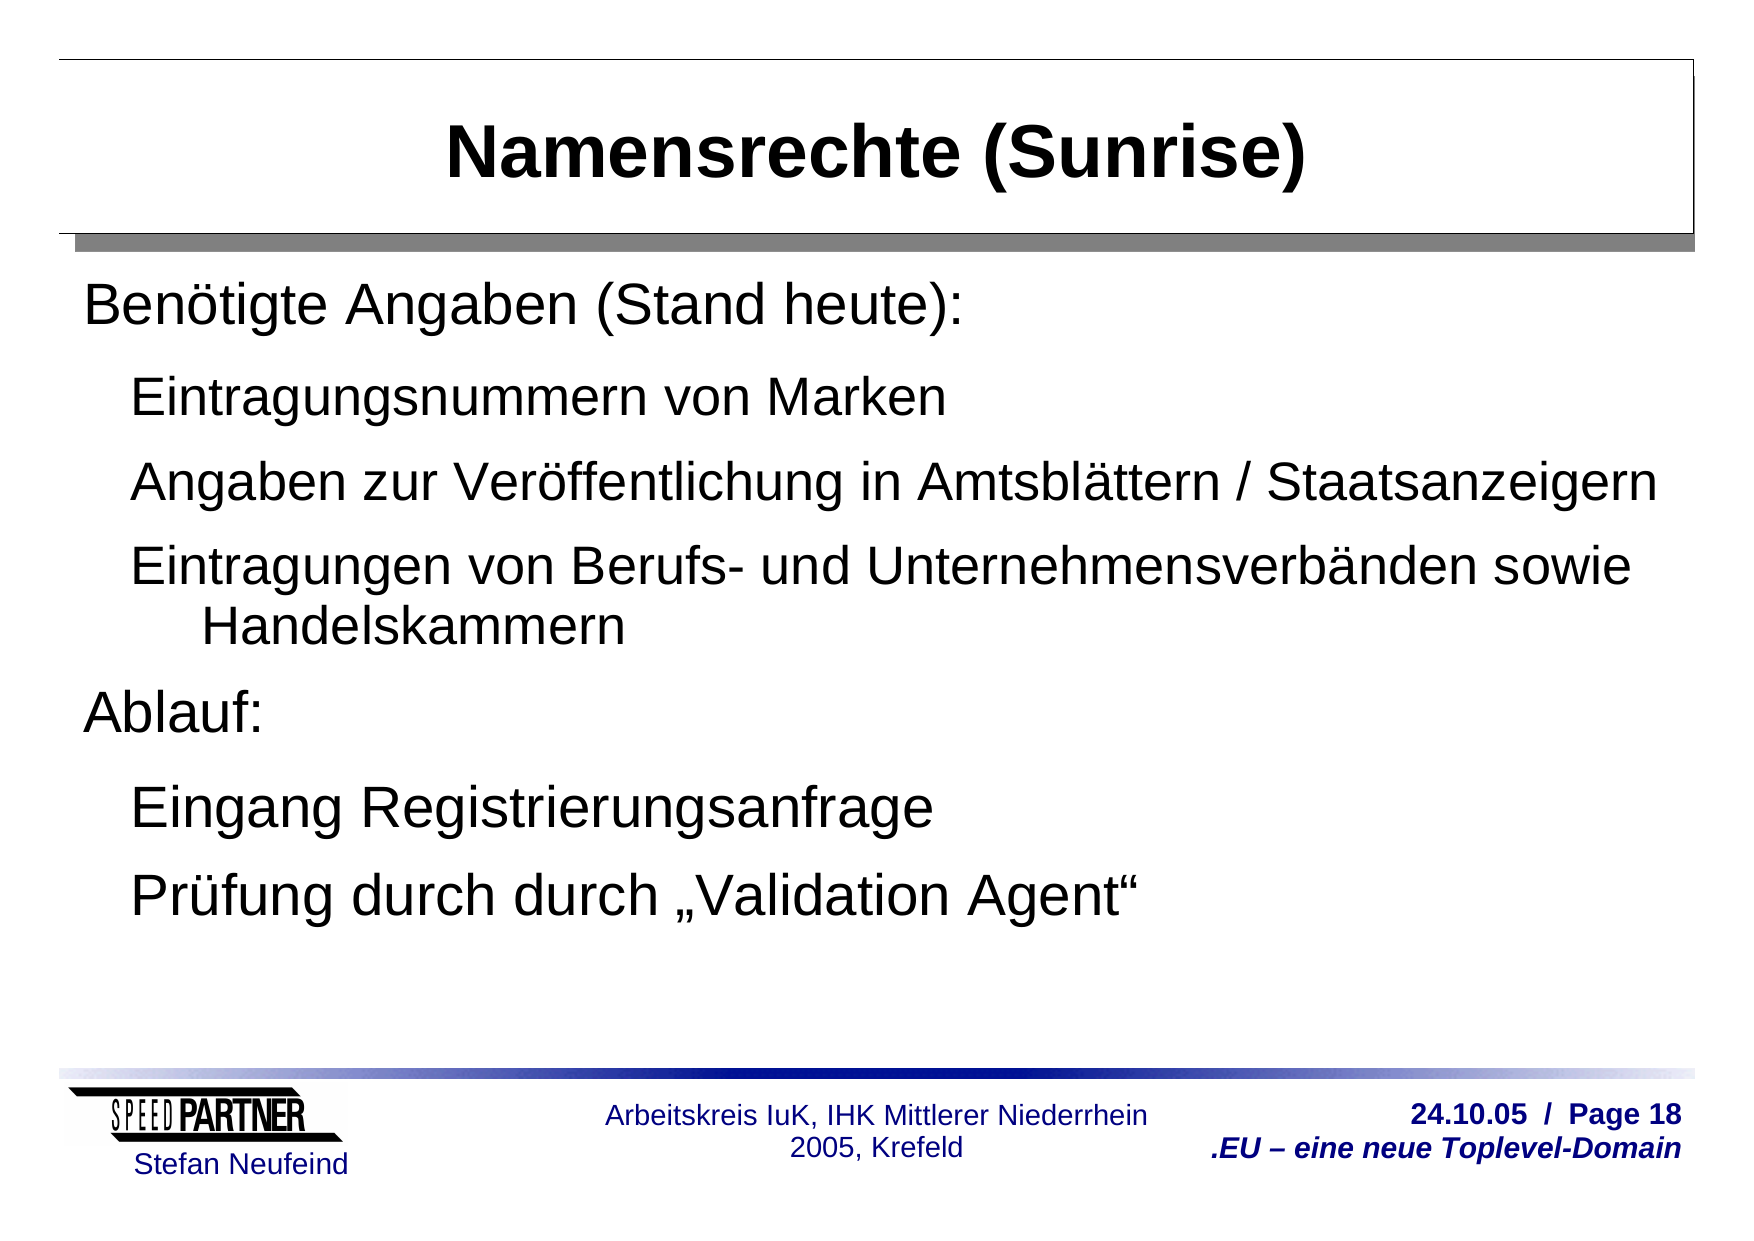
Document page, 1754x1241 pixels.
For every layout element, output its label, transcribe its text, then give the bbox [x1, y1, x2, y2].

title Namensrechte (Sunrise) [59, 59, 1695, 244]
picture [64, 1082, 348, 1146]
list Benötigte Angaben (Stand heute): Eintragungsnummern von Marken Angaben zur Veröffentlichung in Amtsblättern / Staatsanzeigern Eintragungen von Berufs- und Unternehmensverbänden sowie Handelskammern Ablauf: Eingang Registrierungsanfrage Prüfung durch durch „Validation Agent“ [71, 272, 1695, 1055]
picture [59, 1068, 1695, 1079]
